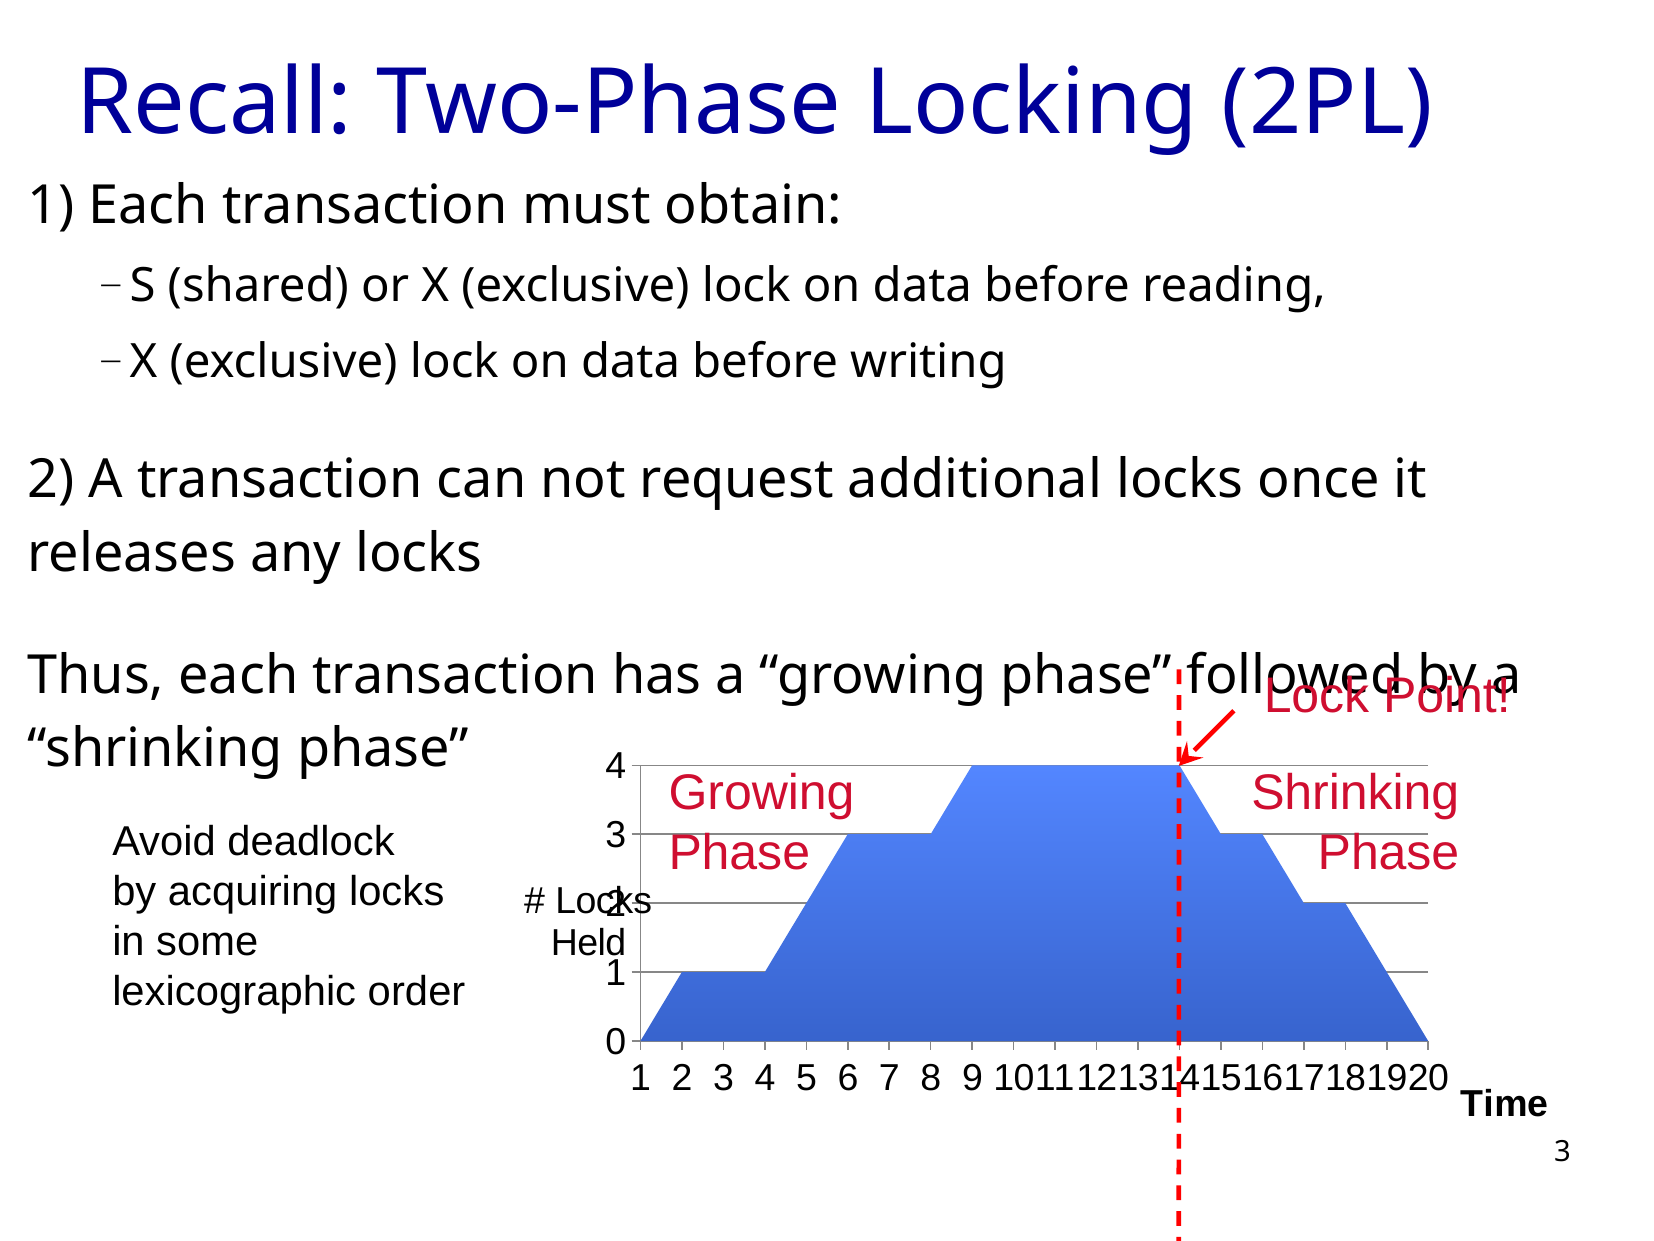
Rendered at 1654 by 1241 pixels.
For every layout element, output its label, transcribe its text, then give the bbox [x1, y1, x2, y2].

text_box Lock Point! [1248, 654, 1526, 730]
text_box Growing Phase [653, 752, 870, 887]
title Recall: Two-Phase Locking (2PL) [76, 4, 1613, 193]
text_box Avoid deadlock by acquiring locks in some lexicographic order [97, 806, 481, 1022]
chart [517, 724, 1565, 1221]
list 1) Each transaction must obtain: S (shared) or X (exclusive) lock on data before reading, X (exclusive) lock on data before writing 2) A transaction can not request additional locks once it releases any locks Thus, each transaction has a “growing phase” followed by a “shrinking phase” [27, 165, 1599, 786]
text_box Shrinking Phase [1236, 752, 1474, 887]
